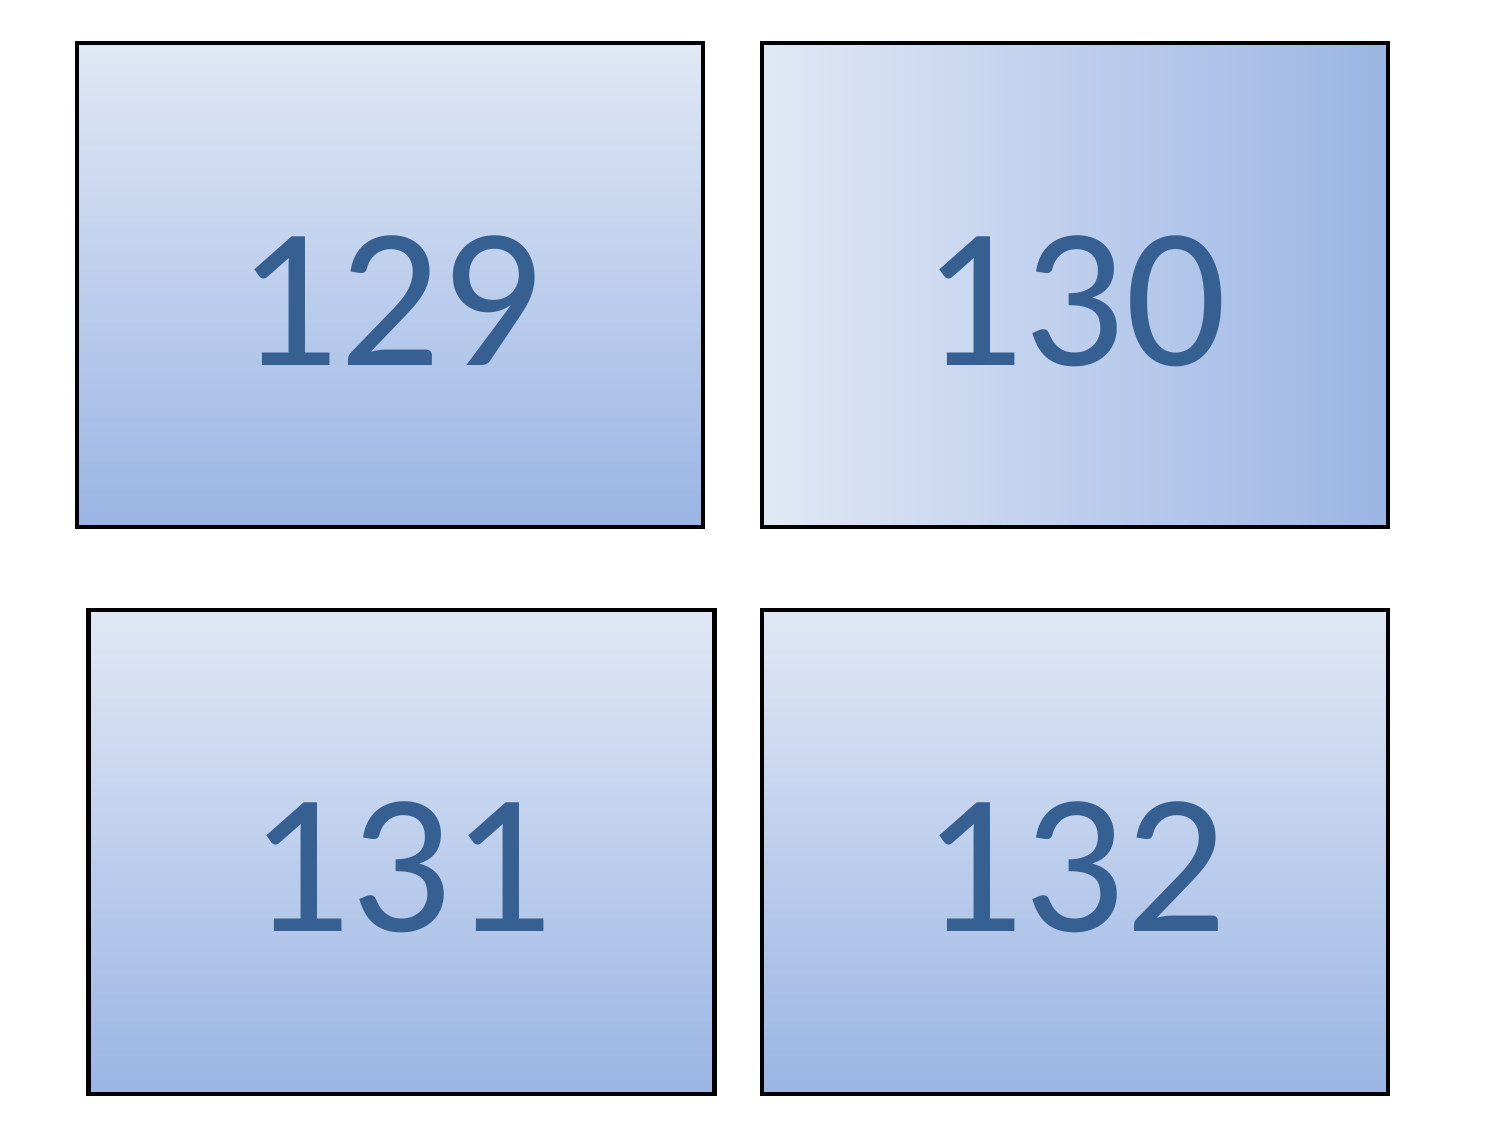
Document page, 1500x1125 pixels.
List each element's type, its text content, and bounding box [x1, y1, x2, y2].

text_box 130 [761, 42, 1388, 528]
text_box 132 [761, 609, 1388, 1094]
text_box 131 [88, 609, 715, 1094]
text_box 129 [76, 42, 703, 528]
